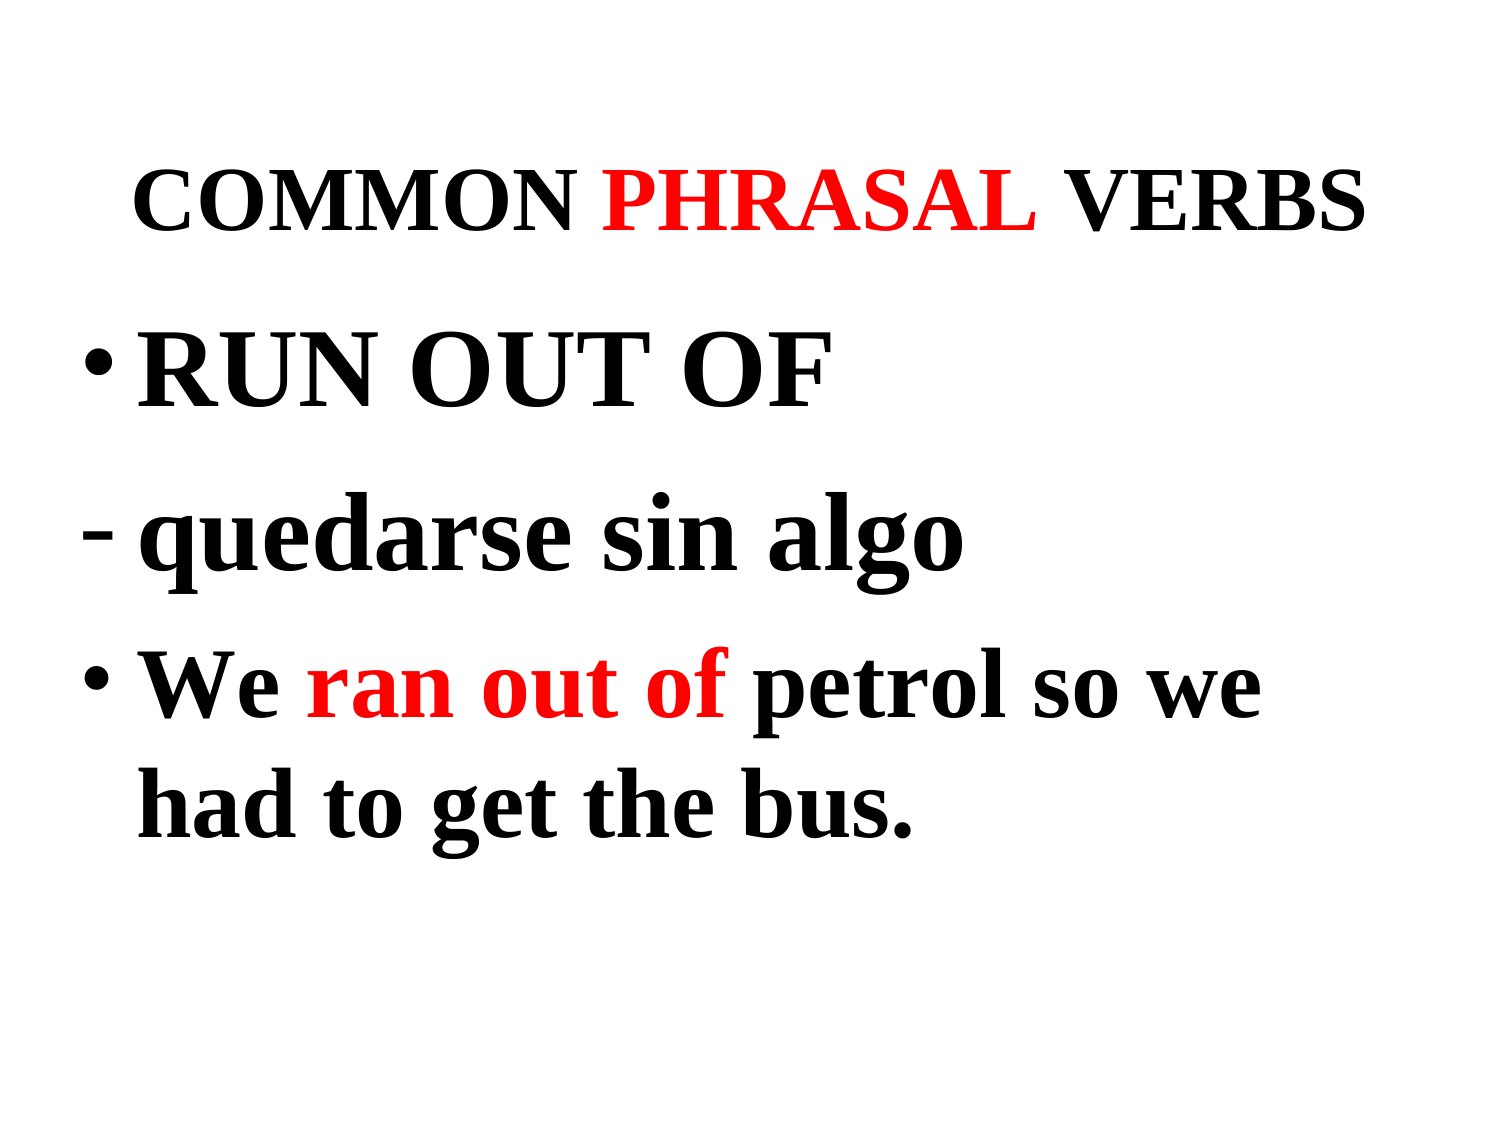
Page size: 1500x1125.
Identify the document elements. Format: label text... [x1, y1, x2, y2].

list RUN OUT OF quedarse sin algo We ran out of petrol so we had to get the bus. [64, 286, 1436, 1000]
title COMMON PHRASAL VERBS [112, 99, 1388, 286]
